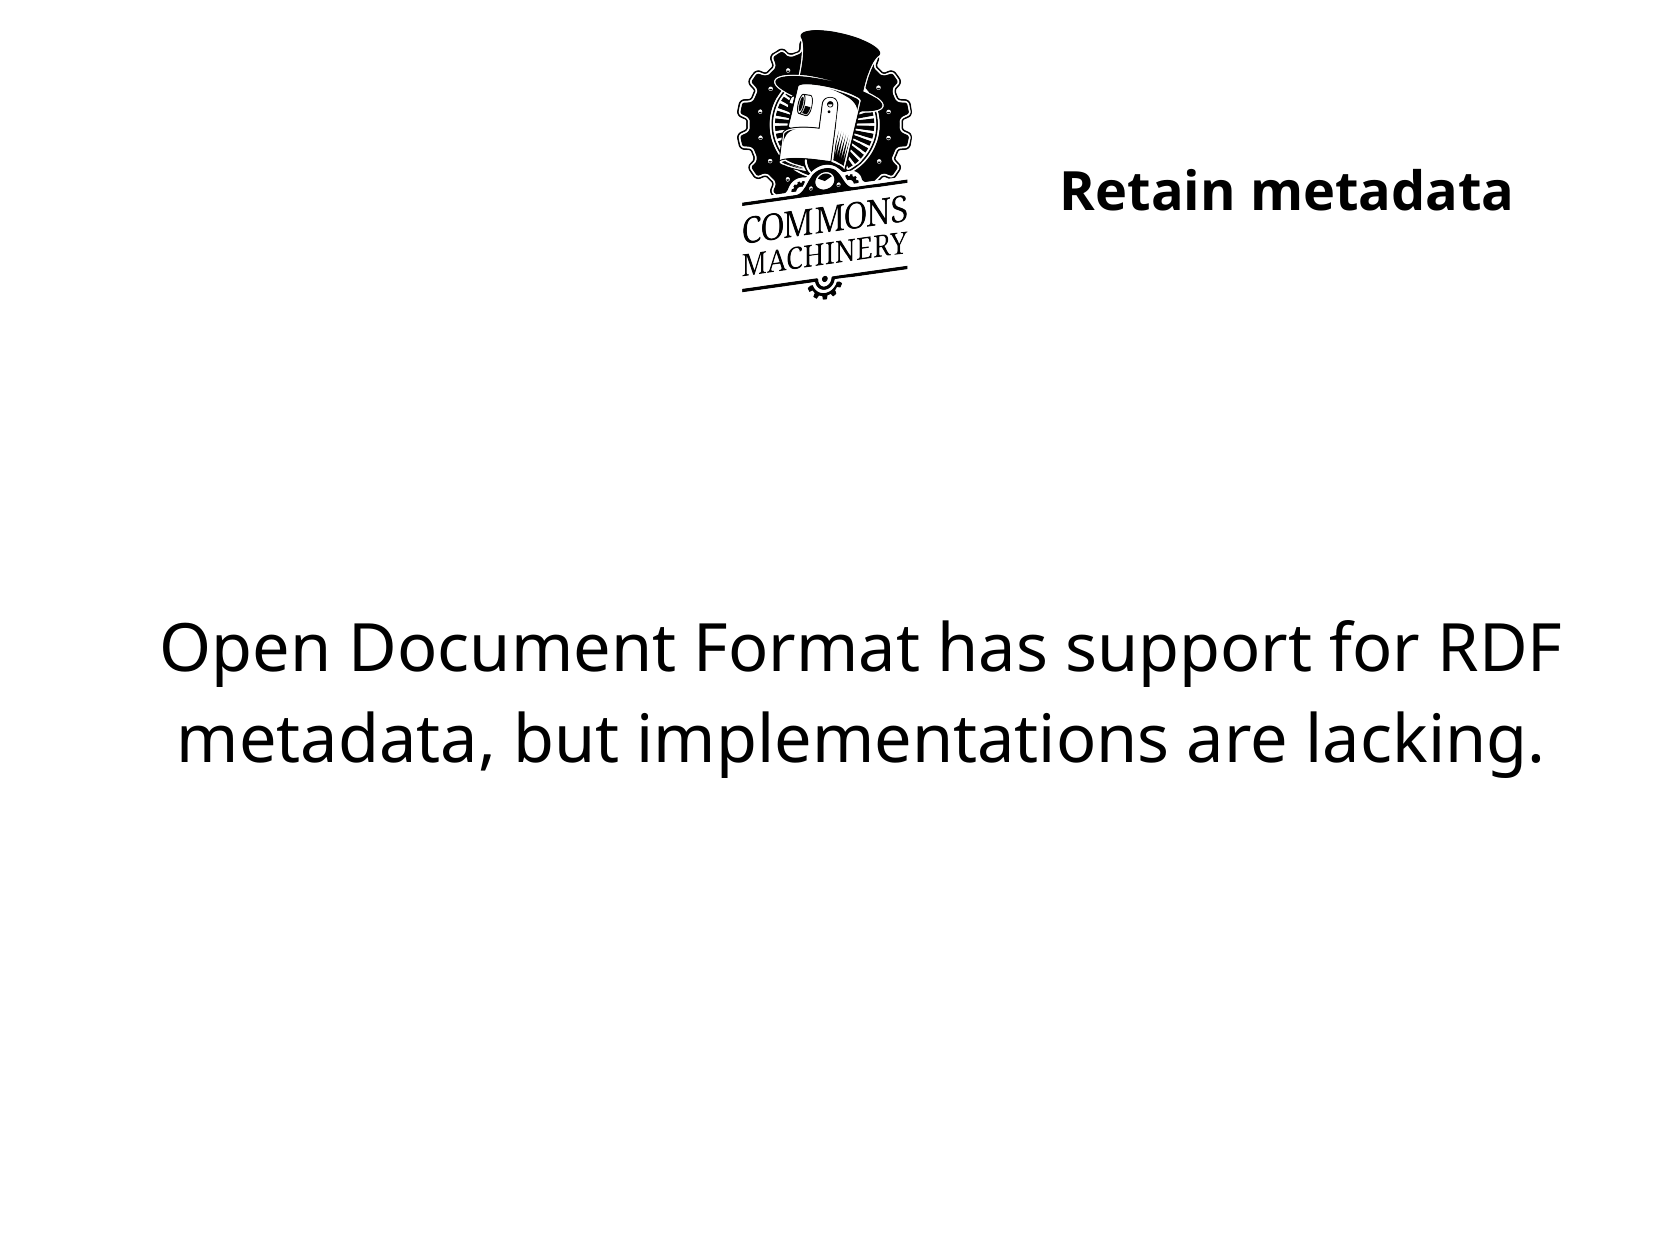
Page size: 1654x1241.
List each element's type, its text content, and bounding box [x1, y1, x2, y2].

list Open Document Format has support for RDF metadata, but implementations are lacking. [82, 360, 1571, 1080]
title Retain metadata [1019, 109, 1556, 271]
picture [737, 30, 912, 300]
